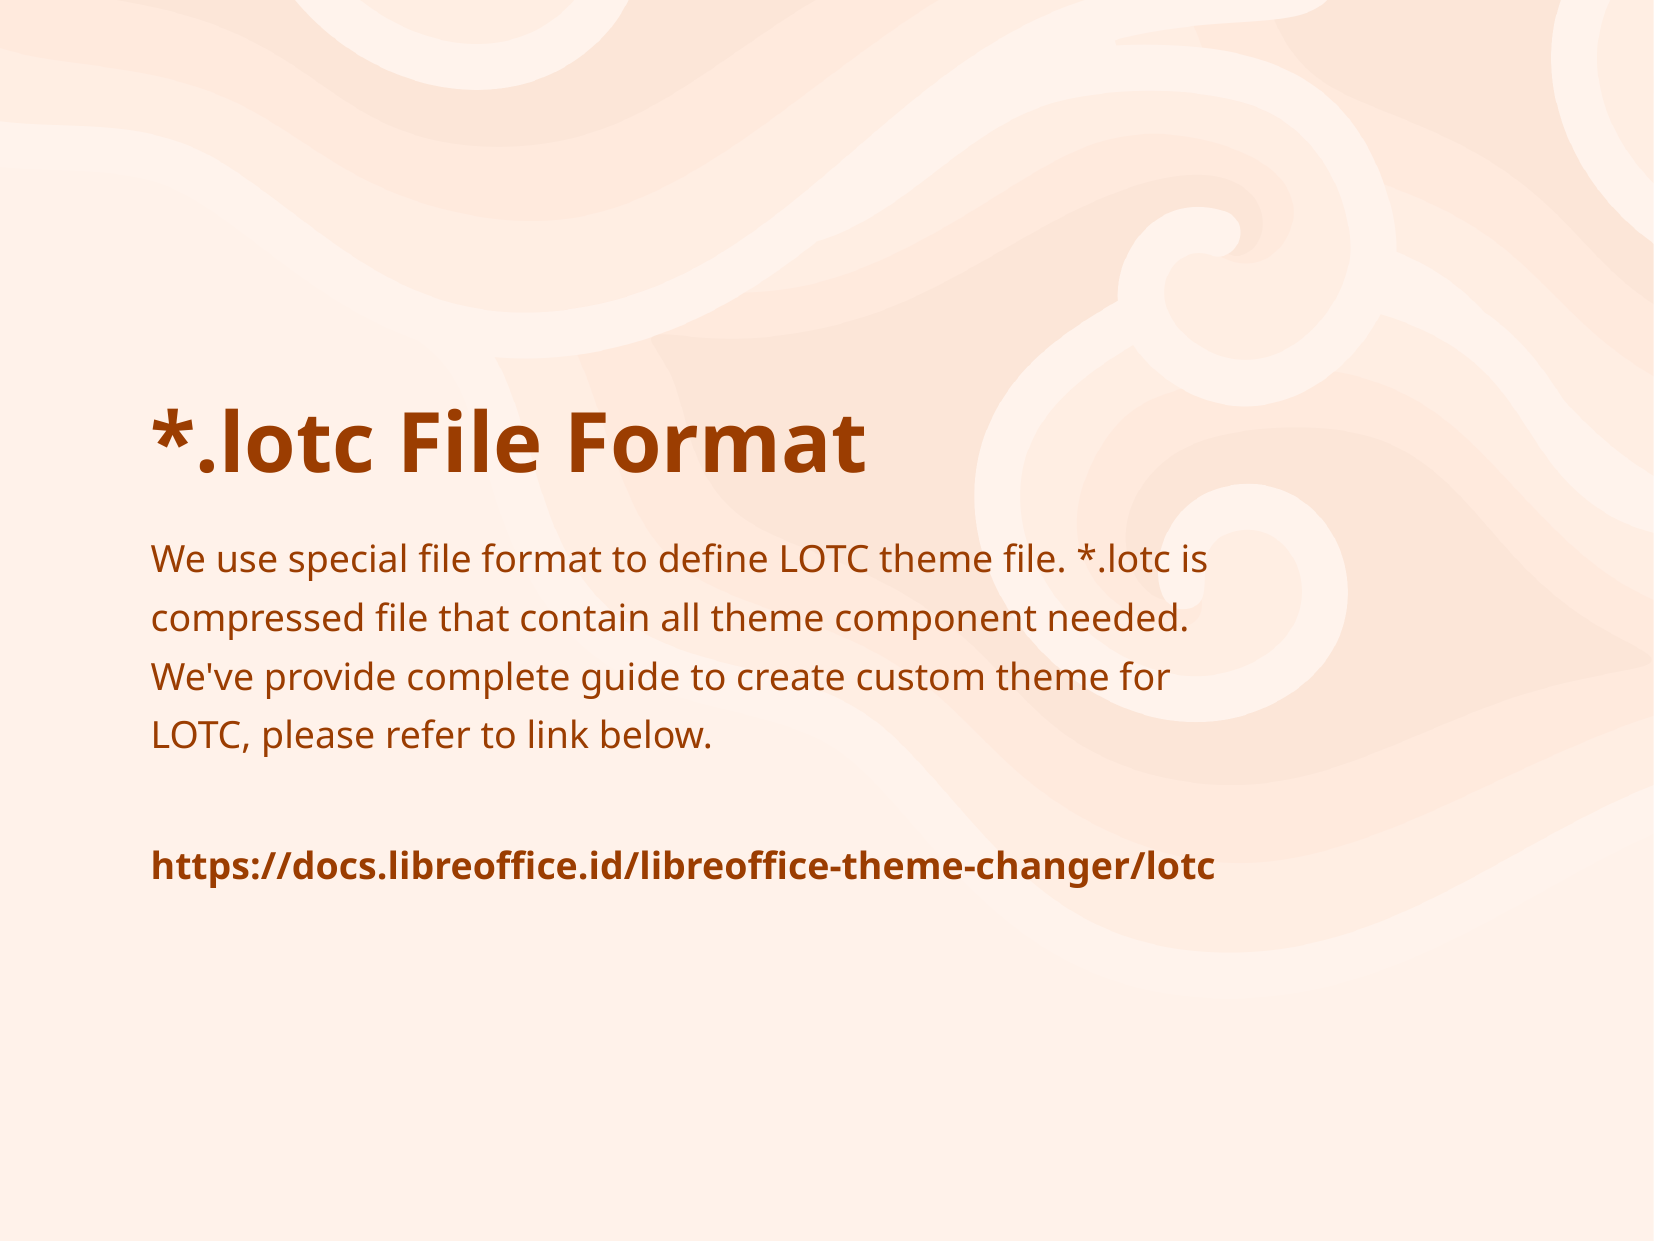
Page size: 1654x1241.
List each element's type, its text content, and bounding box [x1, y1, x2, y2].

text_box https://docs.libreoffice.id/libreoffice-theme-changer/lotc [135, 825, 1294, 1074]
picture [0, 0, 1654, 1241]
text_box *.lotc File Format [135, 376, 1471, 495]
text_box We use special file format to define LOTC theme file. *.lotc is compressed file that contain all theme component needed. We've provide complete guide to create custom theme for LOTC, please refer to link below. [135, 517, 1294, 766]
